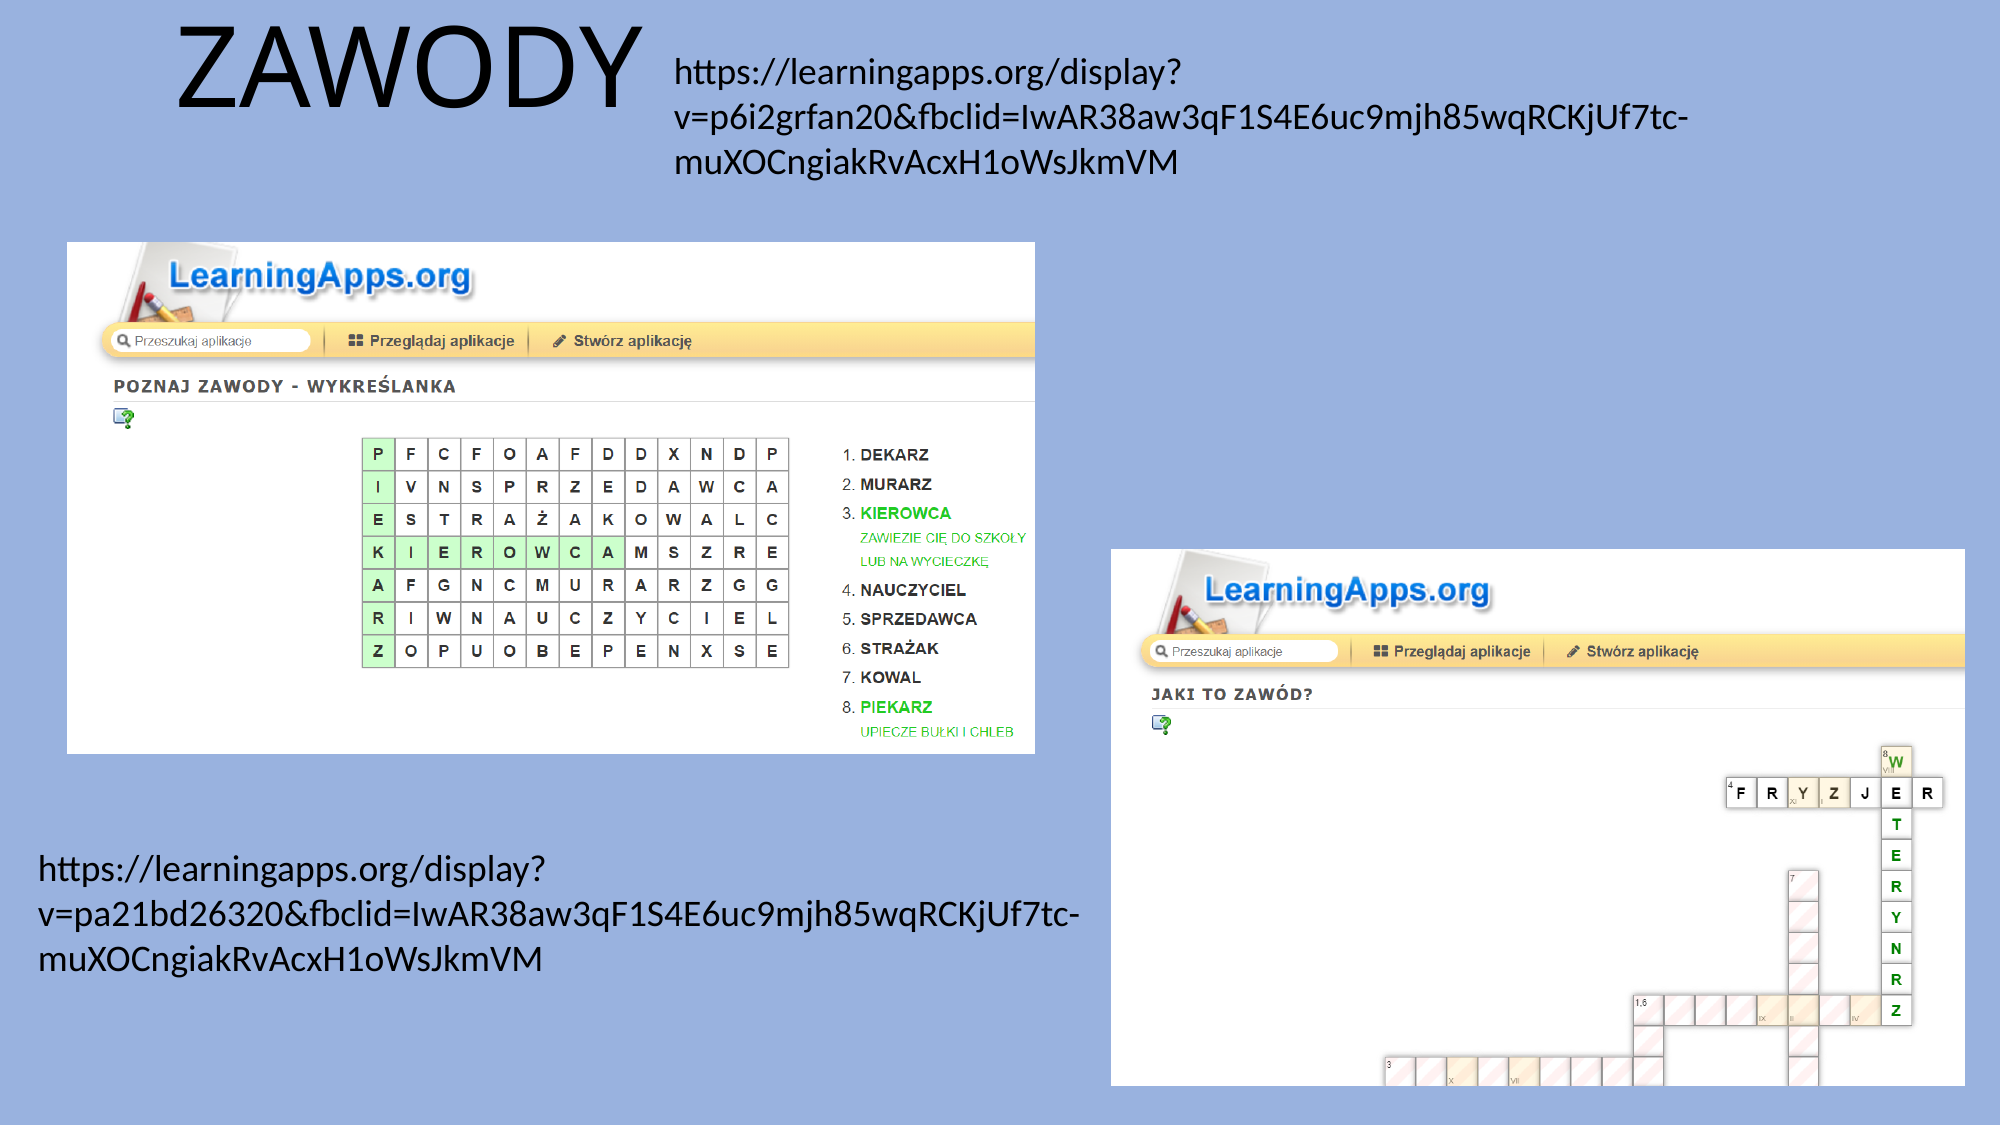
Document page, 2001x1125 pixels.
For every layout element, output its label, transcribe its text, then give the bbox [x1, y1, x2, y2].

text_box https://learningapps.org/display?v=pa21bd26320&fbclid=IwAR38aw3qF1S4E6uc9mjh85wqRCKjUf7tc-muXOCngiakRvAcxH1oWsJkmVM [23, 836, 1100, 987]
picture [1111, 549, 1965, 1086]
text_box https://learningapps.org/display?v=p6i2grfan20&fbclid=IwAR38aw3qF1S4E6uc9mjh85wqRCKjUf7tc-muXOCngiakRvAcxH1oWsJkmVM [658, 39, 1886, 190]
picture [67, 242, 1035, 754]
title ZAWODY [0, 3, 1272, 206]
